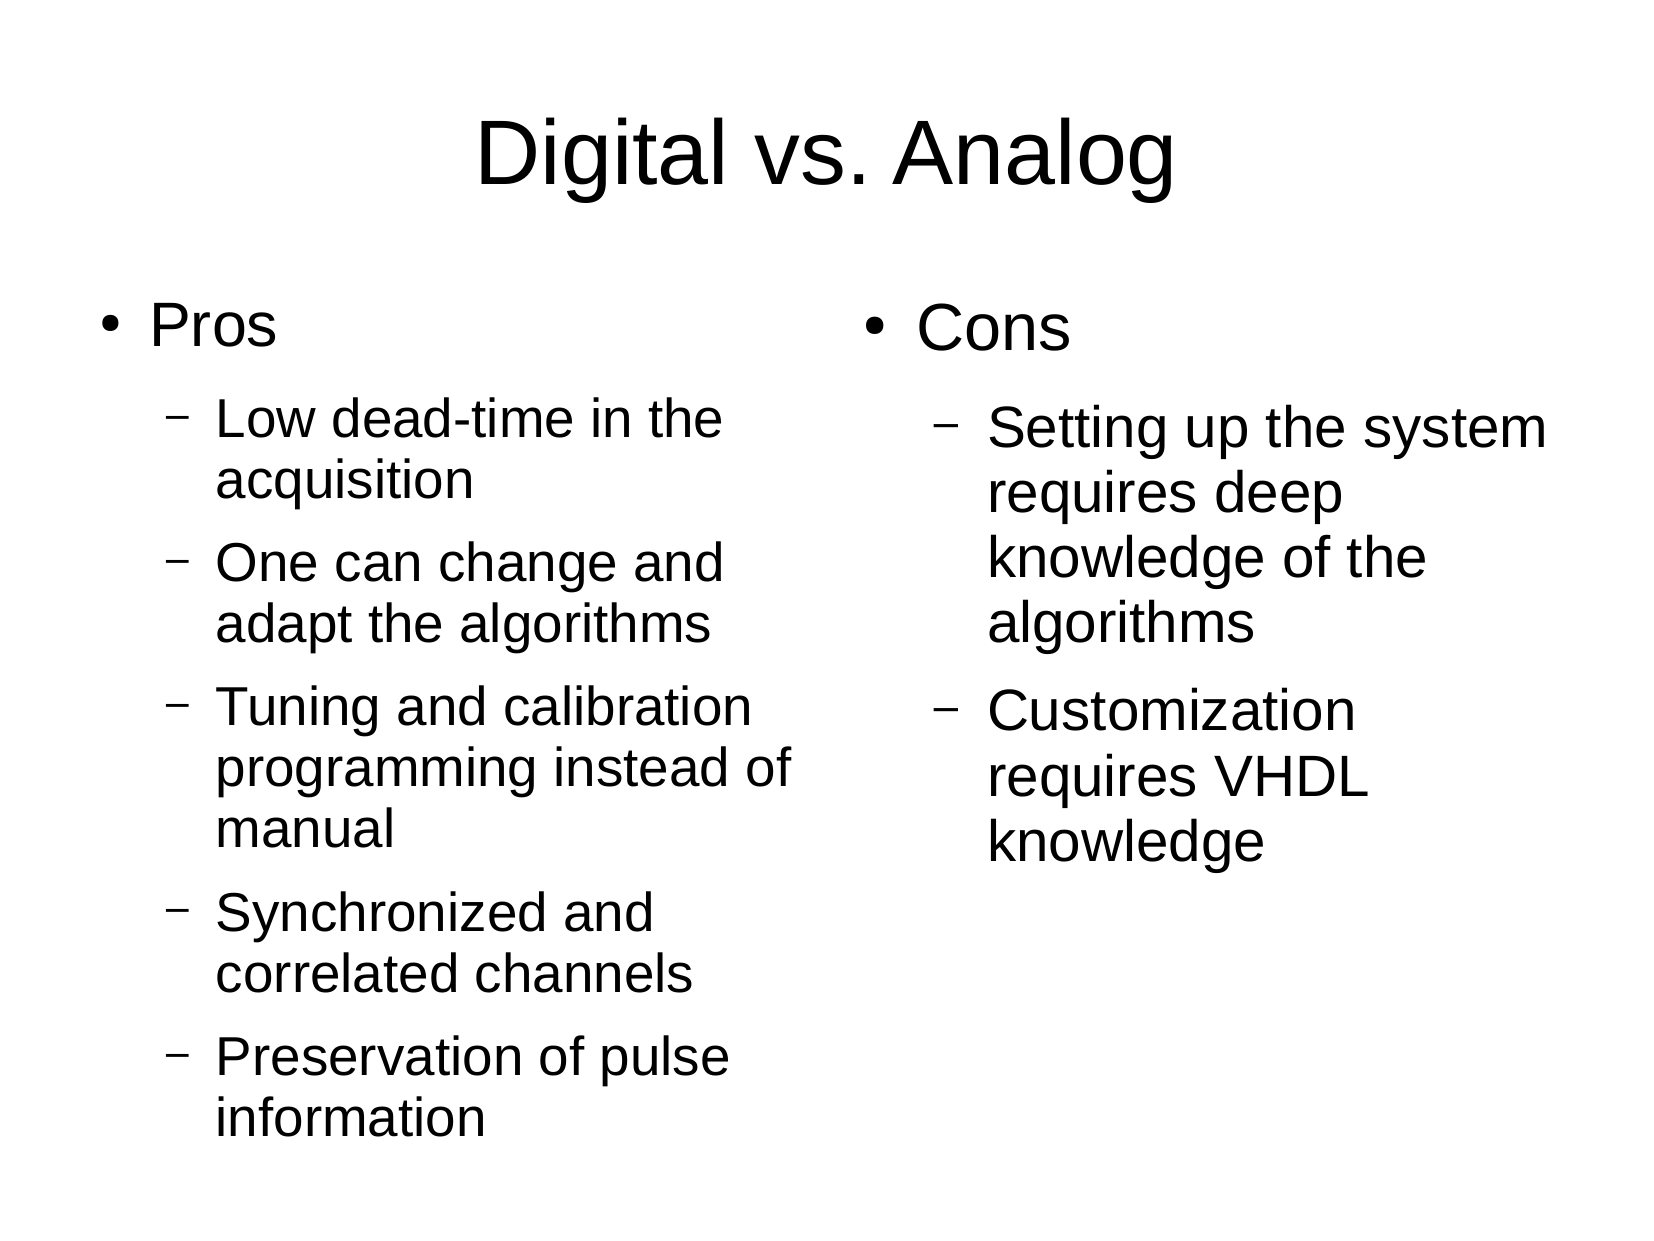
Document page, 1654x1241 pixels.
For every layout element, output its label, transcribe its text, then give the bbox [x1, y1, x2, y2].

list Cons Setting up the system requires deep knowledge of the algorithms Customization requires VHDL knowledge [845, 290, 1572, 1010]
list Pros Low dead-time in the acquisition One can change and adapt the algorithms Tuning and calibration programming instead of manual Synchronized and correlated channels Preservation of pulse information [82, 290, 809, 1156]
title Digital vs. Analog [82, 49, 1571, 257]
